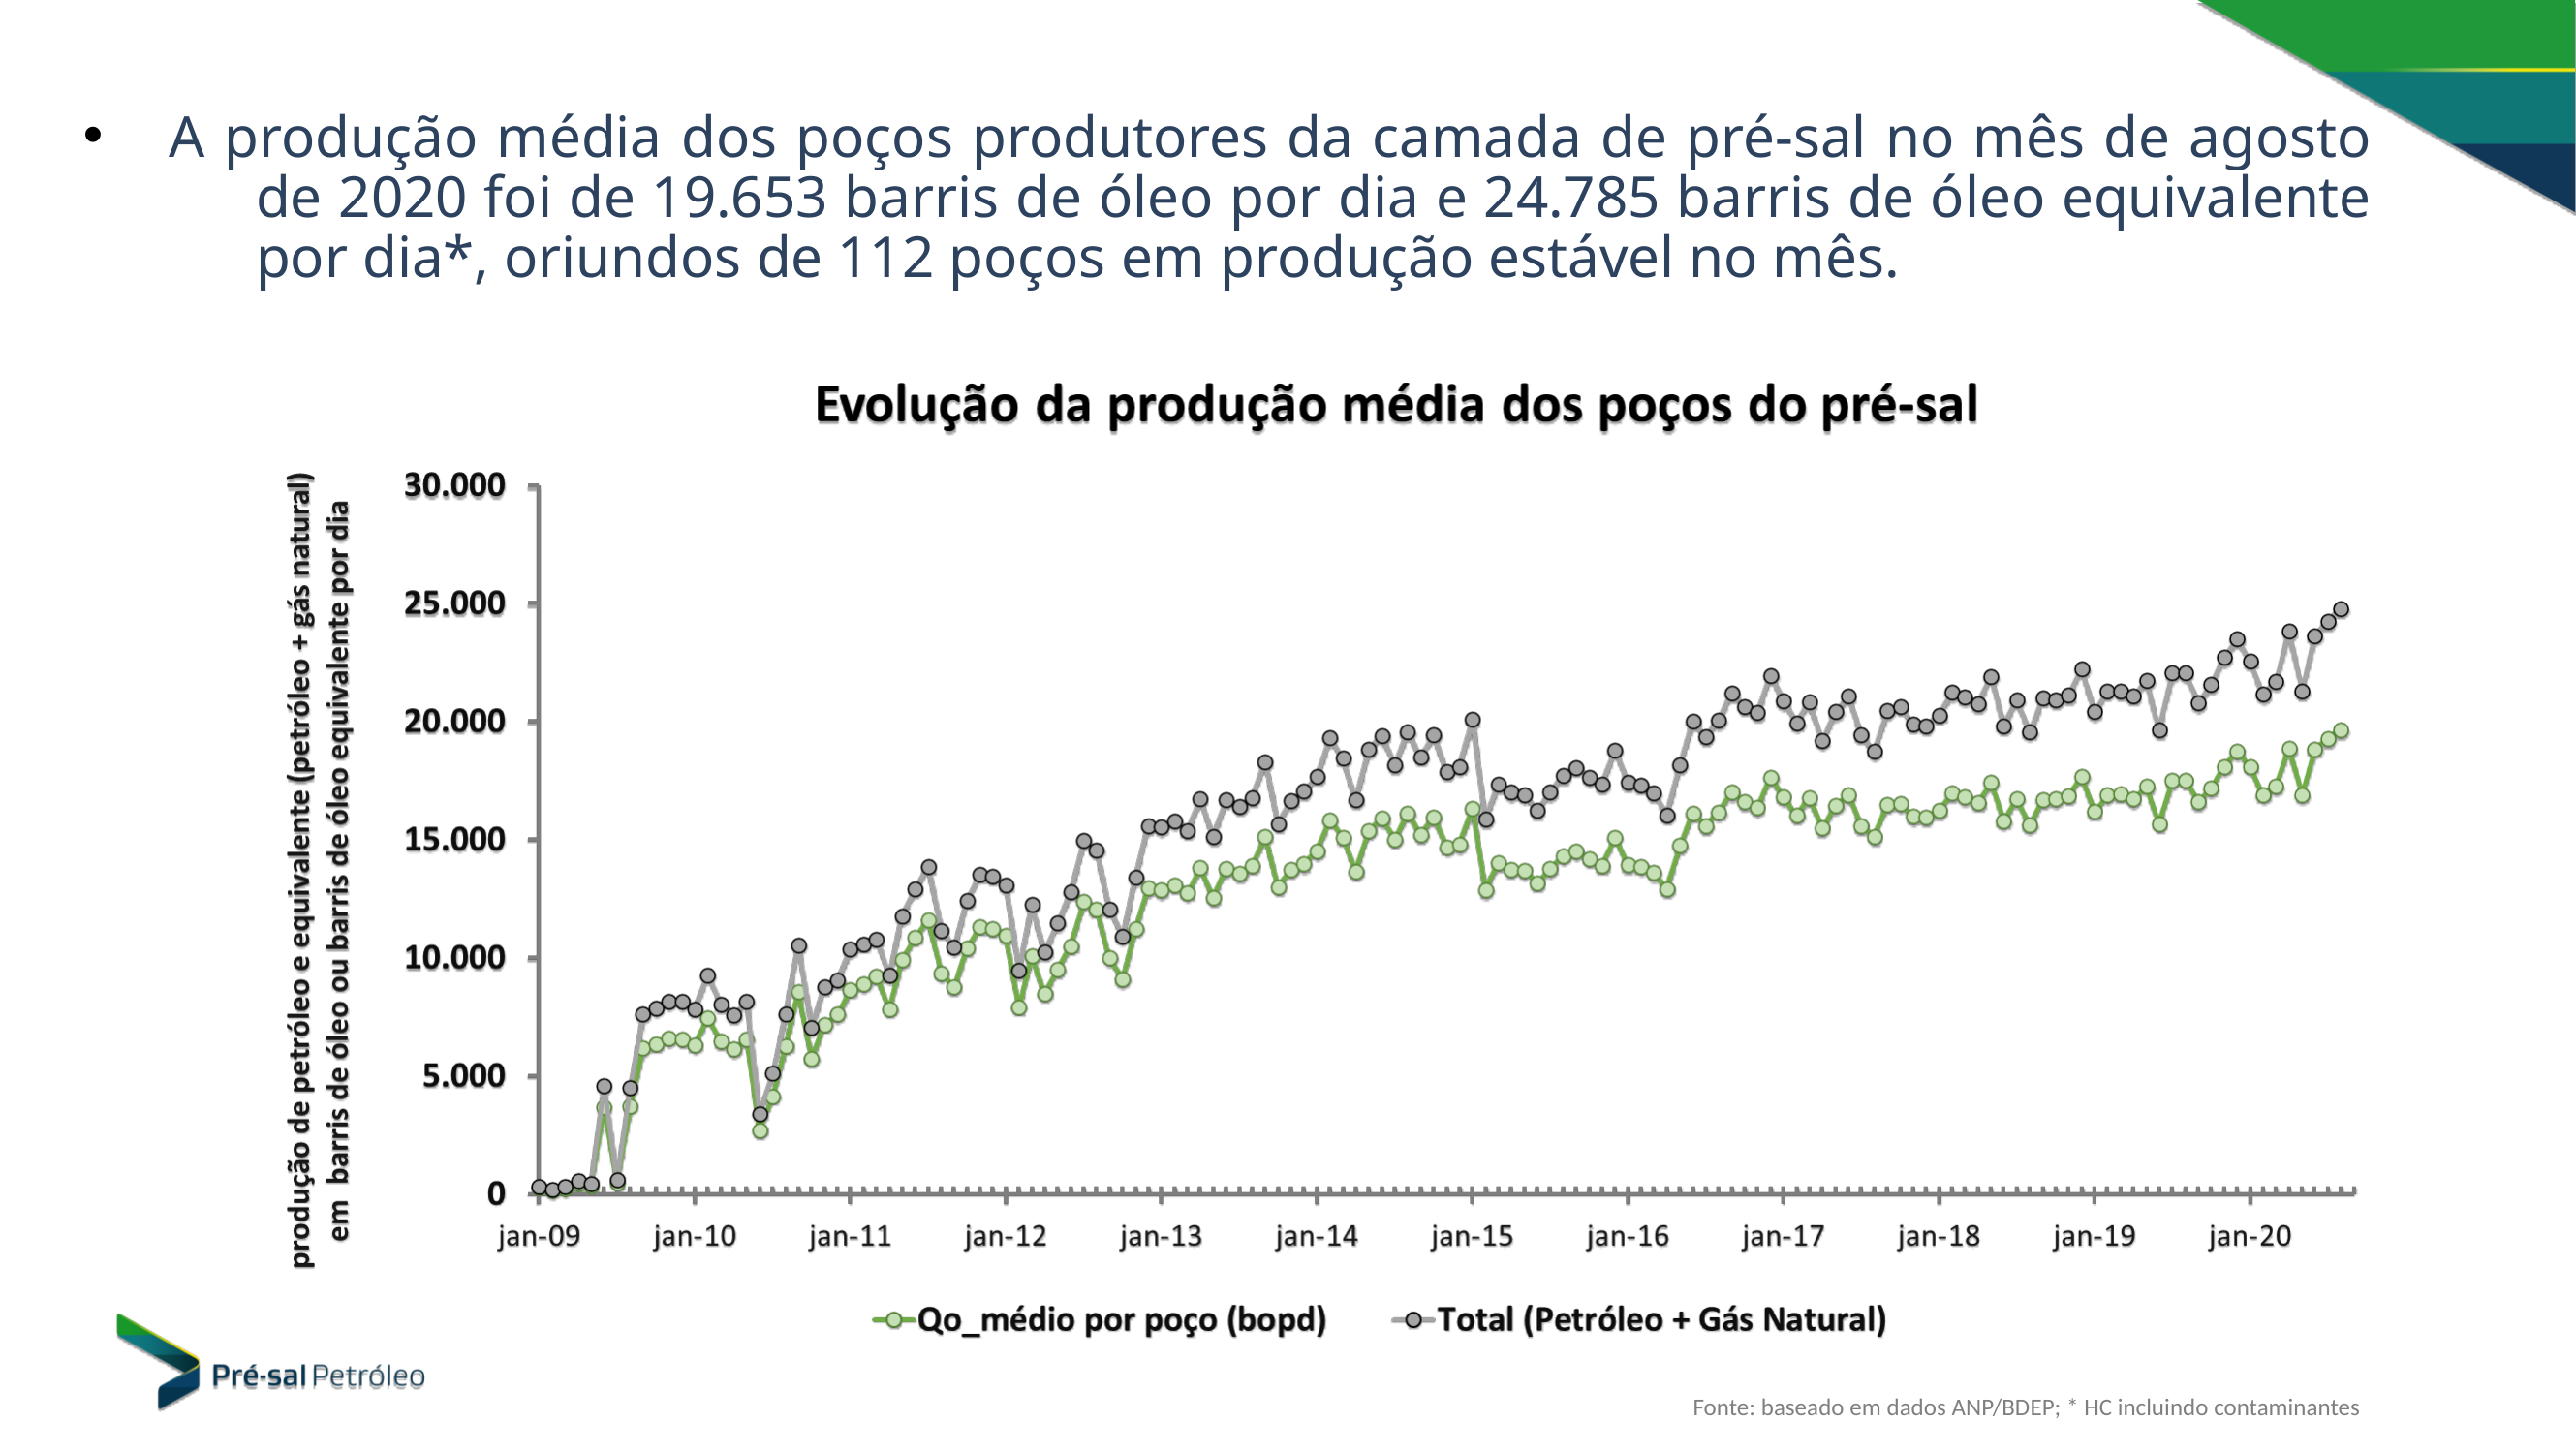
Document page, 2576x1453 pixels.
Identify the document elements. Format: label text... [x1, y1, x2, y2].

text_box A produção média dos poços produtores da camada de pré-sal no mês de agosto de 2020 foi de 19.653 barris de óleo por dia e 24.785 barris de óleo equivalente por dia*, oriundos de 112 poços em produção estável no mês. [68, 100, 2387, 330]
text_box Fonte: baseado em dados ANP/BDEP; * HC incluindo contaminantes [1678, 1407, 2387, 1429]
picture [243, 328, 2432, 1407]
